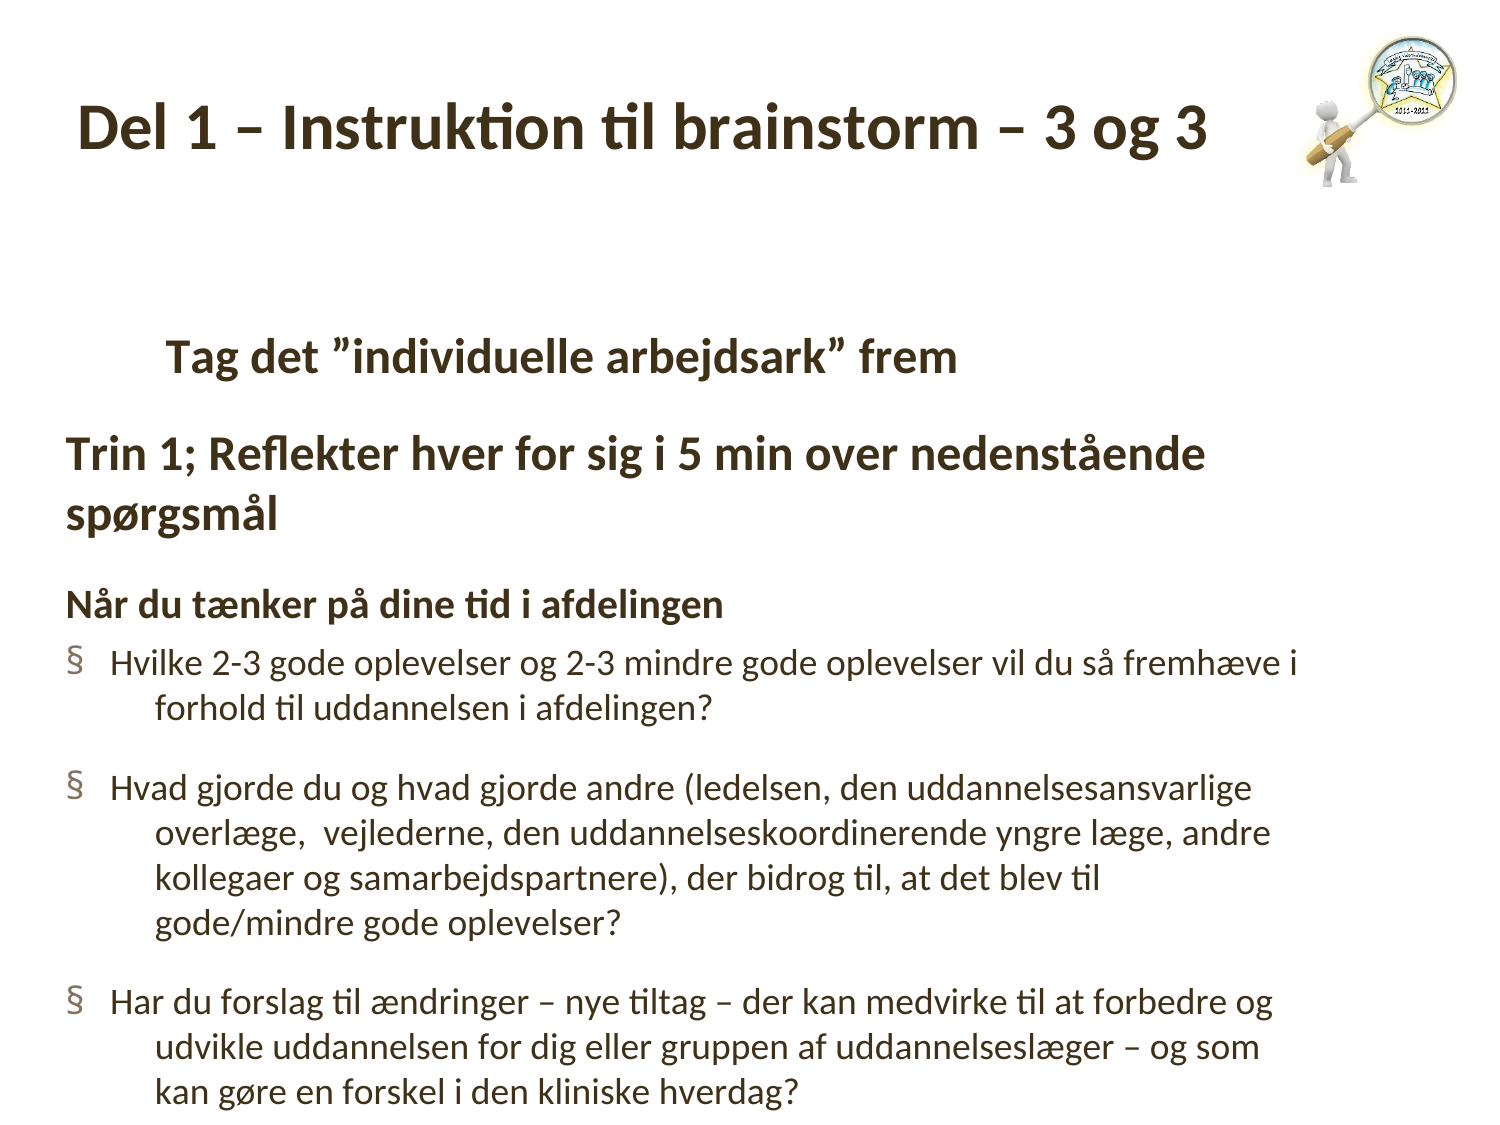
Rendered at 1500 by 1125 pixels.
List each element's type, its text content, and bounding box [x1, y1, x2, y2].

title Del 1 – Instruktion til brainstorm – 3 og 3 [77, 12, 1259, 163]
text_box [596, 1070, 928, 1125]
picture [1293, 23, 1476, 206]
list Tag det ”individuelle arbejdsark” frem Trin 1; Reflekter hver for sig i 5 min over nedenstående spørgsmål Når du tænker på dine tid i afdelingen Hvilke 2-3 gode oplevelser og 2-3 mindre gode oplevelser vil du så fremhæve i forhold til uddannelsen i afdelingen? Hvad gjorde du og hvad gjorde andre (ledelsen, den uddannelsesansvarlige overlæge, vejlederne, den uddannelseskoordinerende yngre læge, andre kollegaer og samarbejdspartnere), der bidrog til, at det blev til gode/mindre gode oplevelser? Har du forslag til ændringer – nye tiltag – der kan medvirke til at forbedre og udvikle uddannelsen for dig eller gruppen af uddannelseslæger – og som kan gøre en forskel i den kliniske hverdag? Hvilken effekt vil ændringerne have på uddannelsen? skriv ned og/eller tilføj til det du allerede har skrevet Trin 2; Interview hinanden om, hvad I hver især har noteret (3 x 10 min) [65, 323, 1306, 920]
